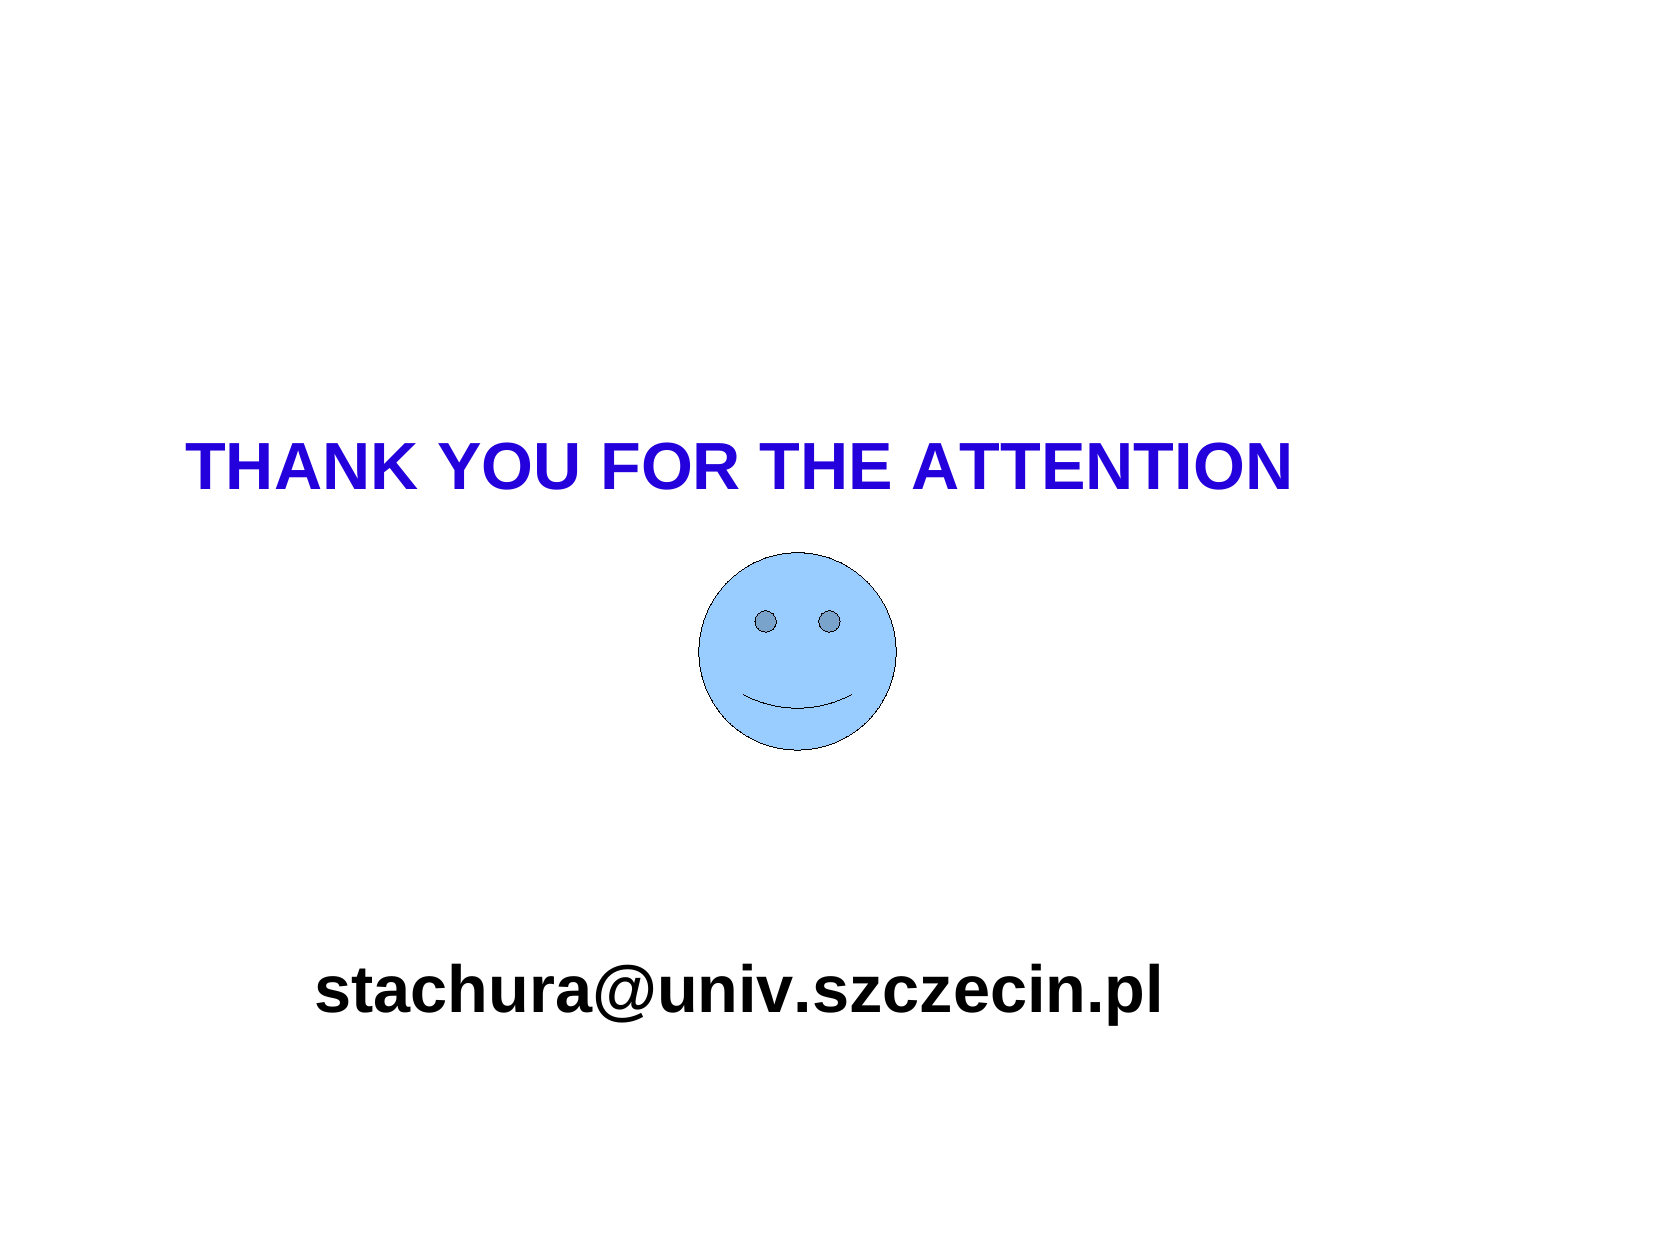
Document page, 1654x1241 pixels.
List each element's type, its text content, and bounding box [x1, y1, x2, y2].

text_box THANK YOU FOR THE ATTENTION stachura@univ.szczecin.pl [170, 421, 1441, 1059]
text_box [698, 552, 897, 751]
